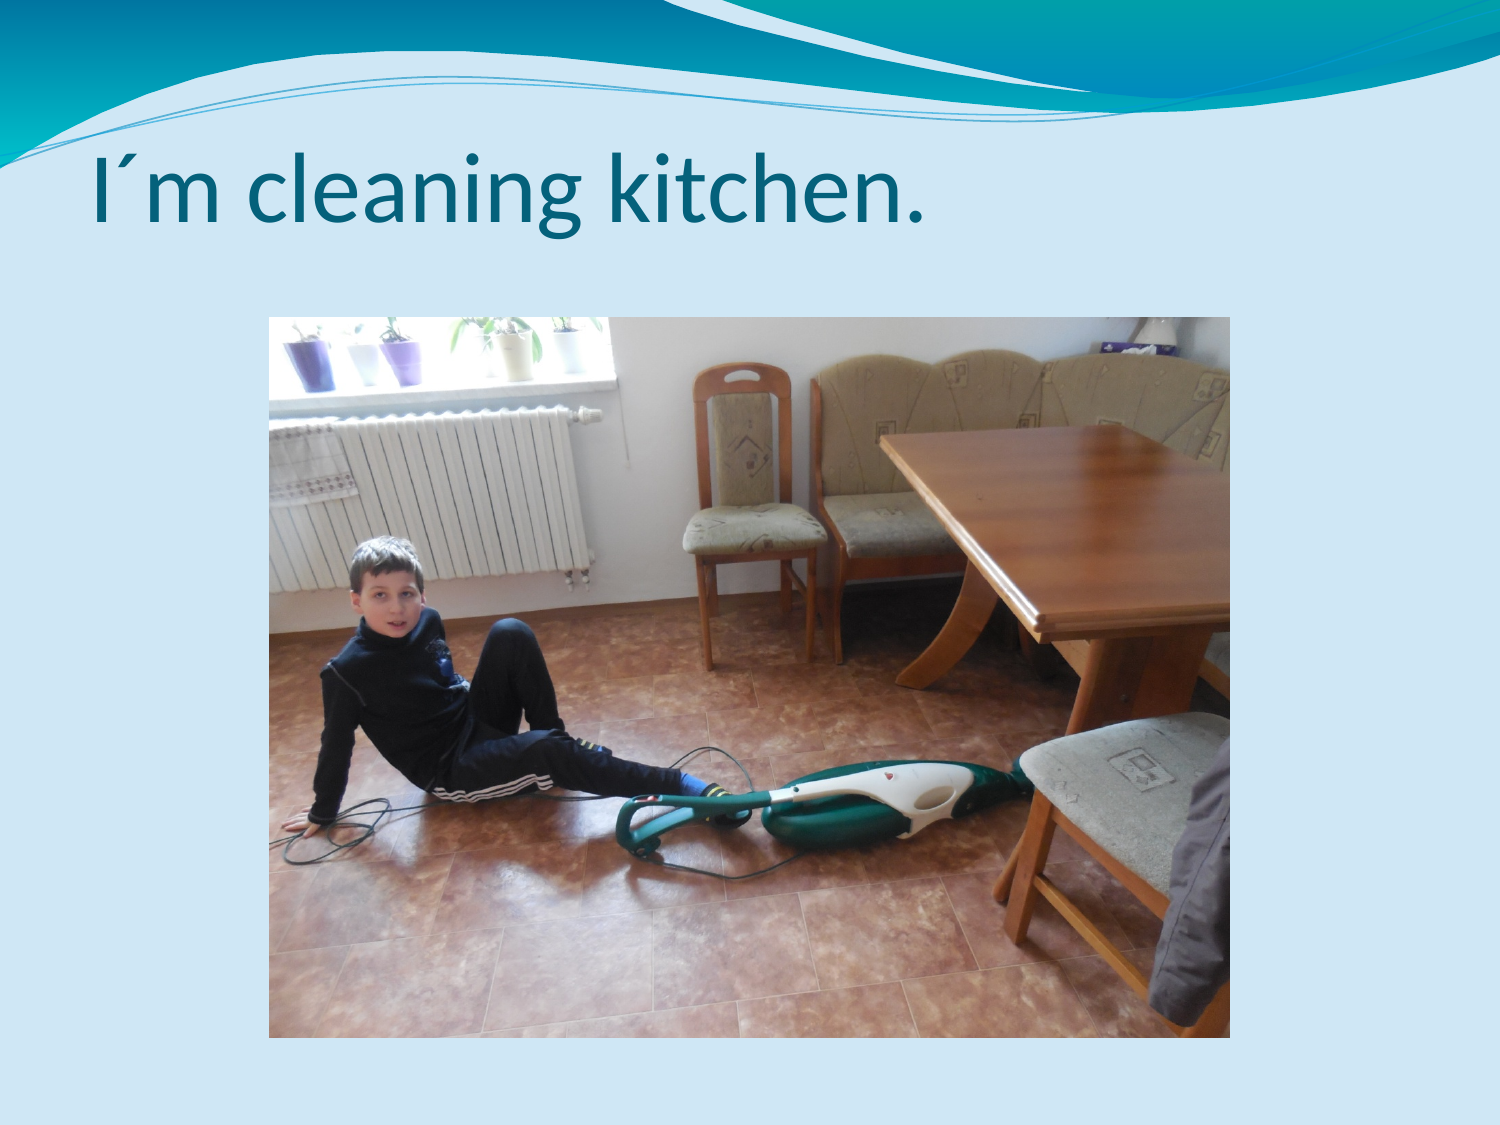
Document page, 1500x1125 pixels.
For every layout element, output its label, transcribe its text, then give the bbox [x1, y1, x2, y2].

picture [269, 317, 1230, 1038]
title I´m cleaning kitchen. [75, 115, 1425, 303]
